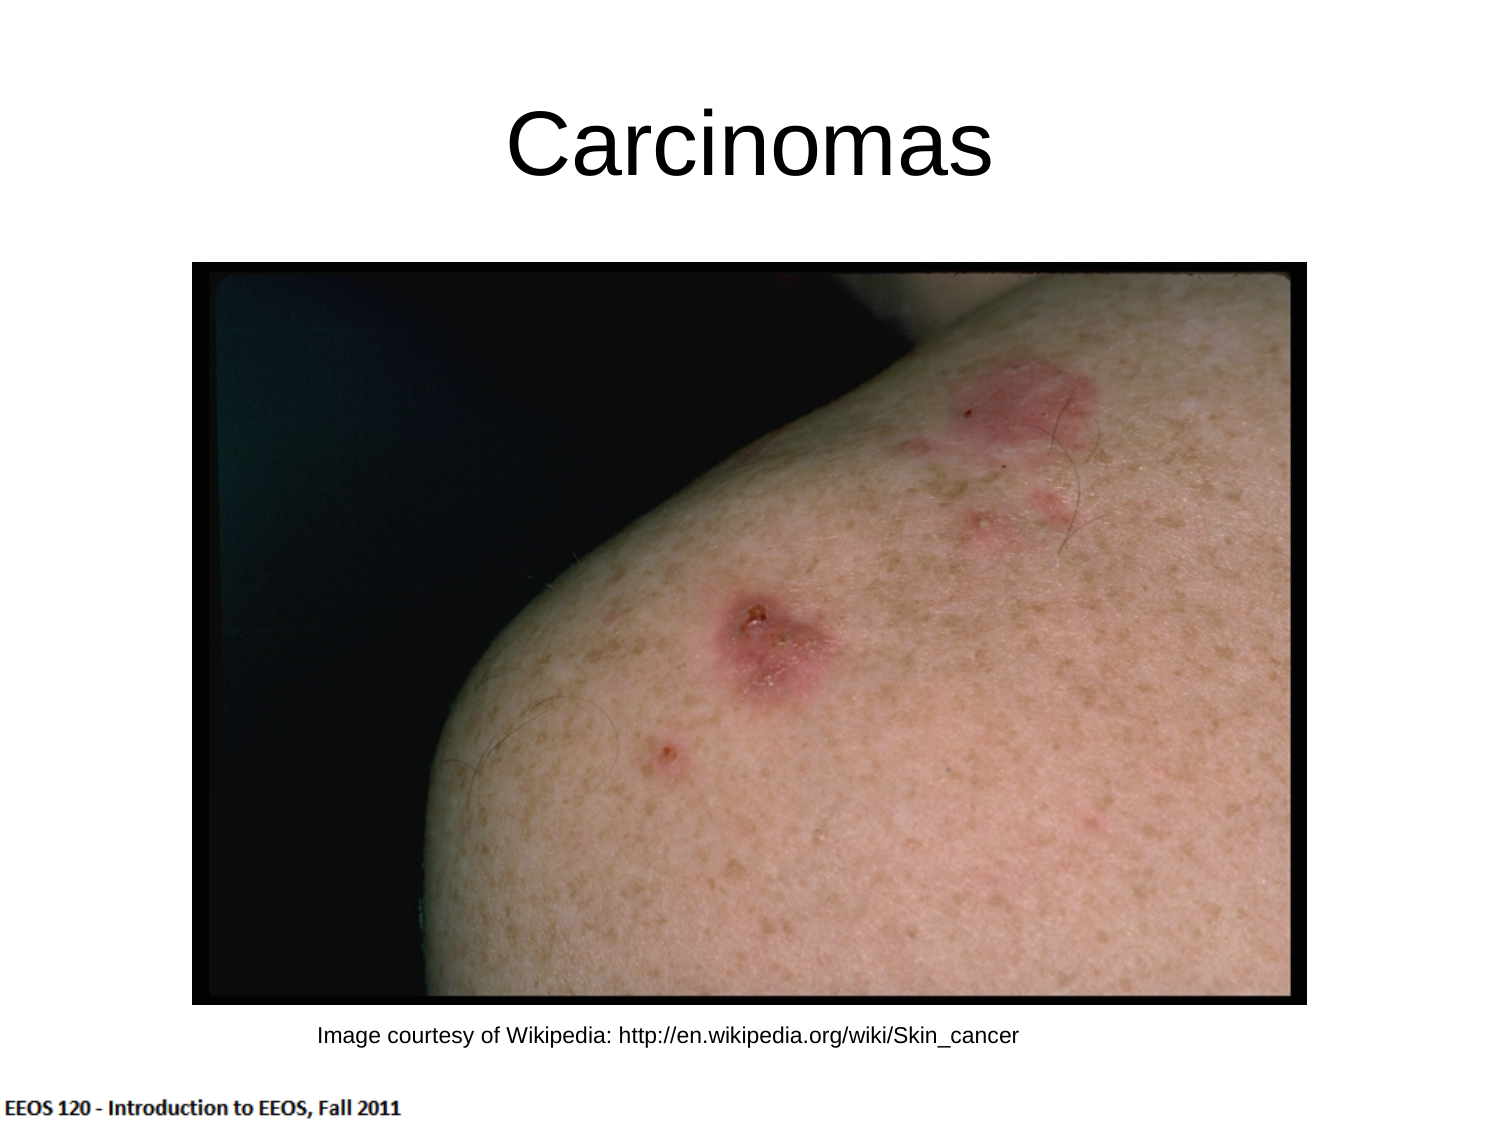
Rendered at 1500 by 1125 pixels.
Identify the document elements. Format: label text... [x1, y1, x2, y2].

picture [0, 1090, 406, 1125]
text_box [192, 262, 1307, 1006]
title Carcinomas [75, 45, 1426, 233]
text_box Image courtesy of Wikipedia: http://en.wikipedia.org/wiki/Skin_cancer [302, 1012, 1036, 1056]
